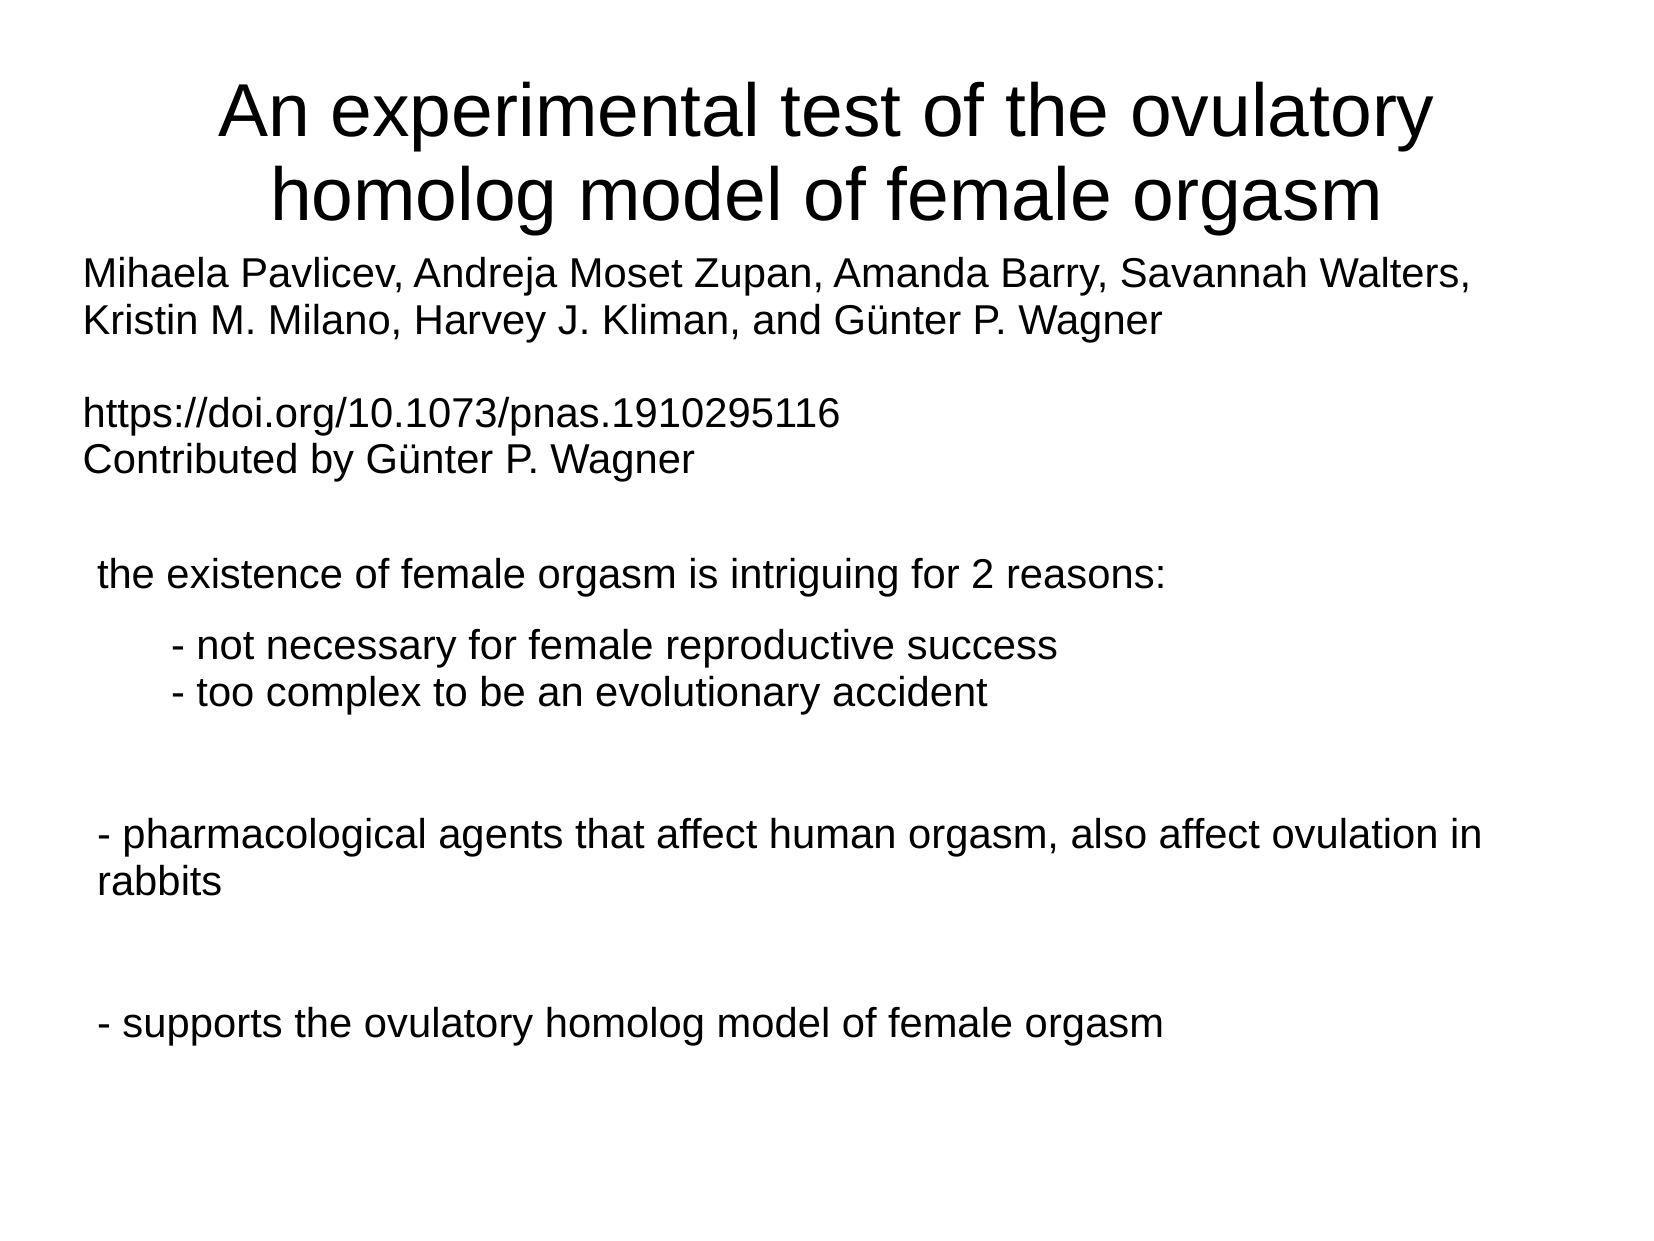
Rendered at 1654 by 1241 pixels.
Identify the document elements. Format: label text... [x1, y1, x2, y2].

title An experimental test of the ovulatory homolog model of female orgasm [82, 49, 1571, 224]
text_box the existence of female orgasm is intriguing for 2 reasons: - not necessary for female reproductive success - too complex to be an evolutionary accident - pharmacological agents that affect human orgasm, also affect ovulation in rabbits - supports the ovulatory homolog model of female orgasm [82, 543, 1595, 1054]
subtitle Mihaela Pavlicev, Andreja Moset Zupan, Amanda Barry, Savannah Walters, Kristin M. Milano, Harvey J. Kliman, and Günter P. Wagner https://doi.org/10.1073/pnas.1910295116 Contributed by Günter P. Wagner [82, 224, 1571, 508]
